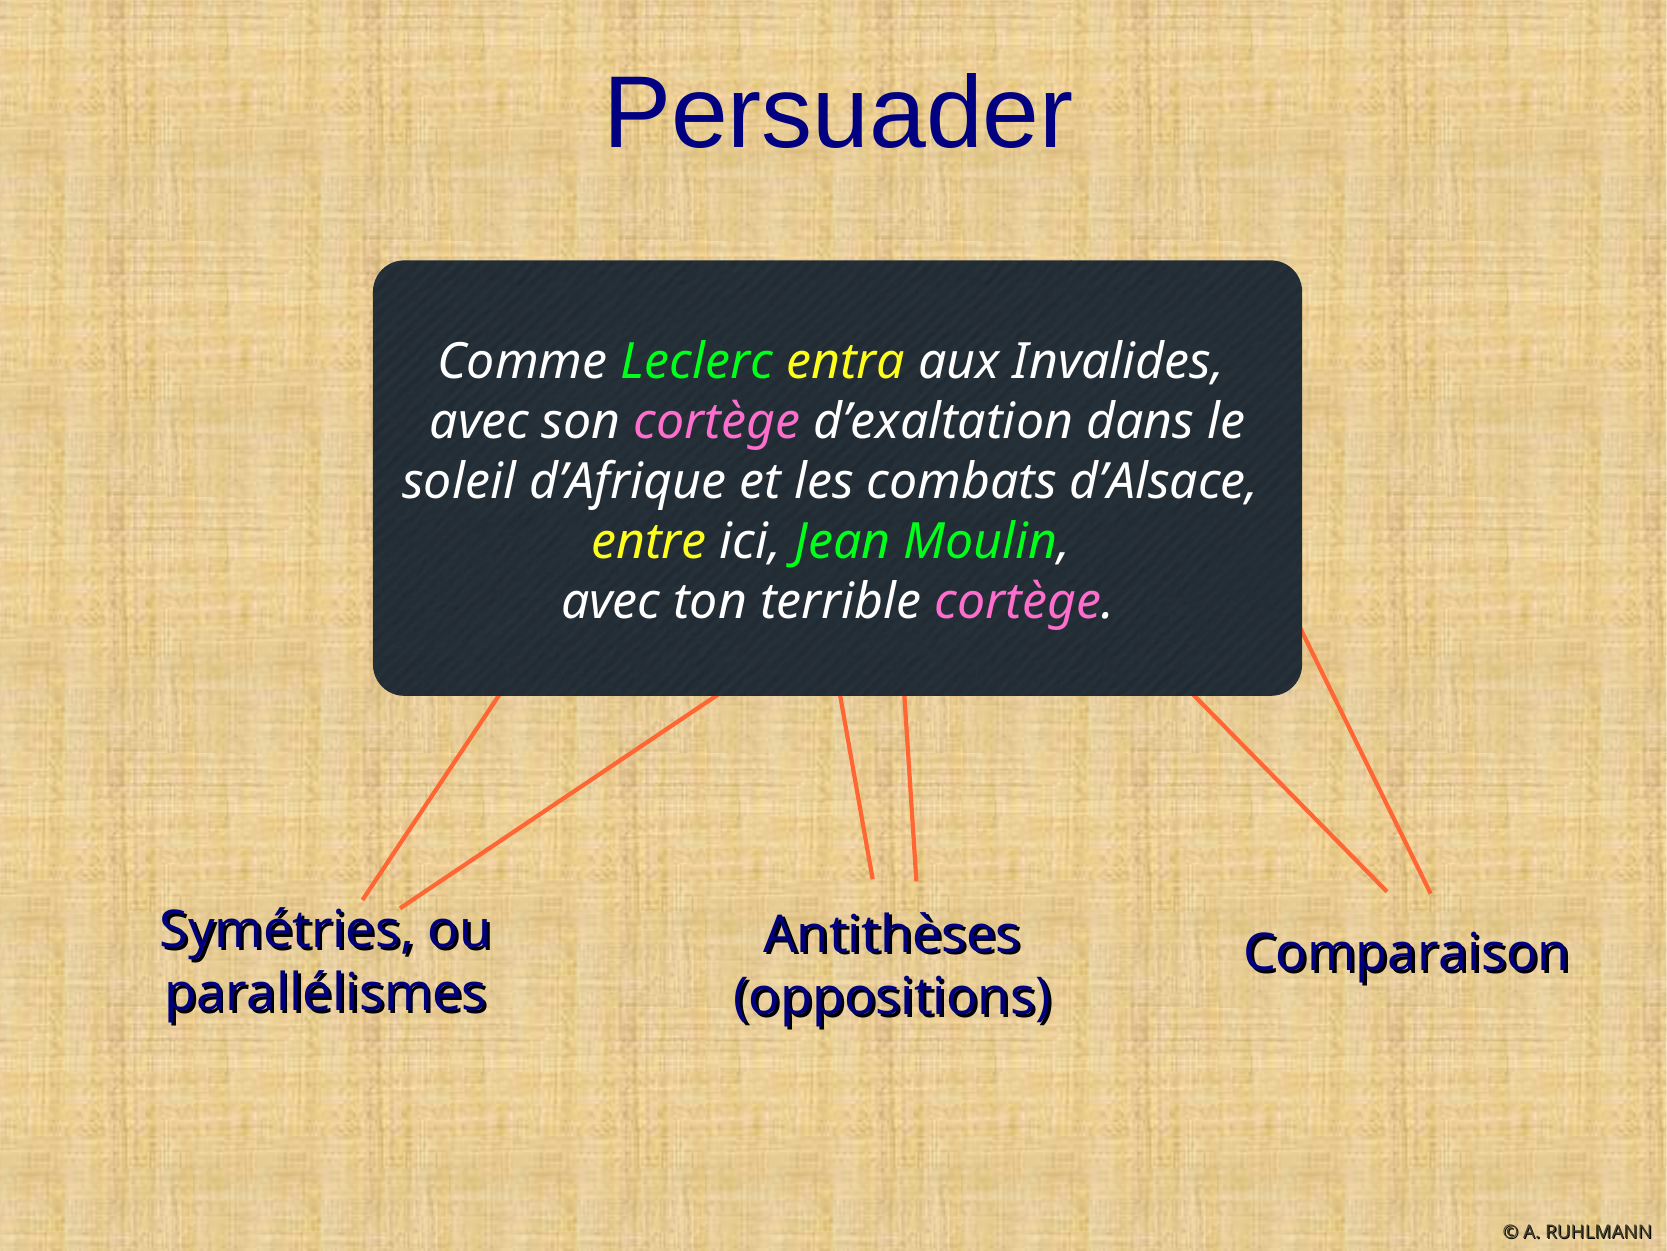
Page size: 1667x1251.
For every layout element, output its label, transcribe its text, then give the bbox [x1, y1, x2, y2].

title Persuader [124, 37, 1542, 188]
text_box Antithèses (oppositions) [733, 899, 1052, 1025]
text_box Comme Leclerc entra aux Invalides, avec son cortège d’exaltation dans le soleil d’Afrique et les combats d’Alsace, entre ici, Jean Moulin, avec ton terrible cortège. [372, 260, 1303, 696]
text_box Comparaison [1367, 948, 1379, 967]
text_box Symétries, ou parallélismes [159, 895, 492, 1021]
text_box Comparaison [1243, 918, 1571, 982]
text_box © A. RUHLMANN [1412, 1212, 1667, 1251]
picture [0, 0, 1667, 1251]
